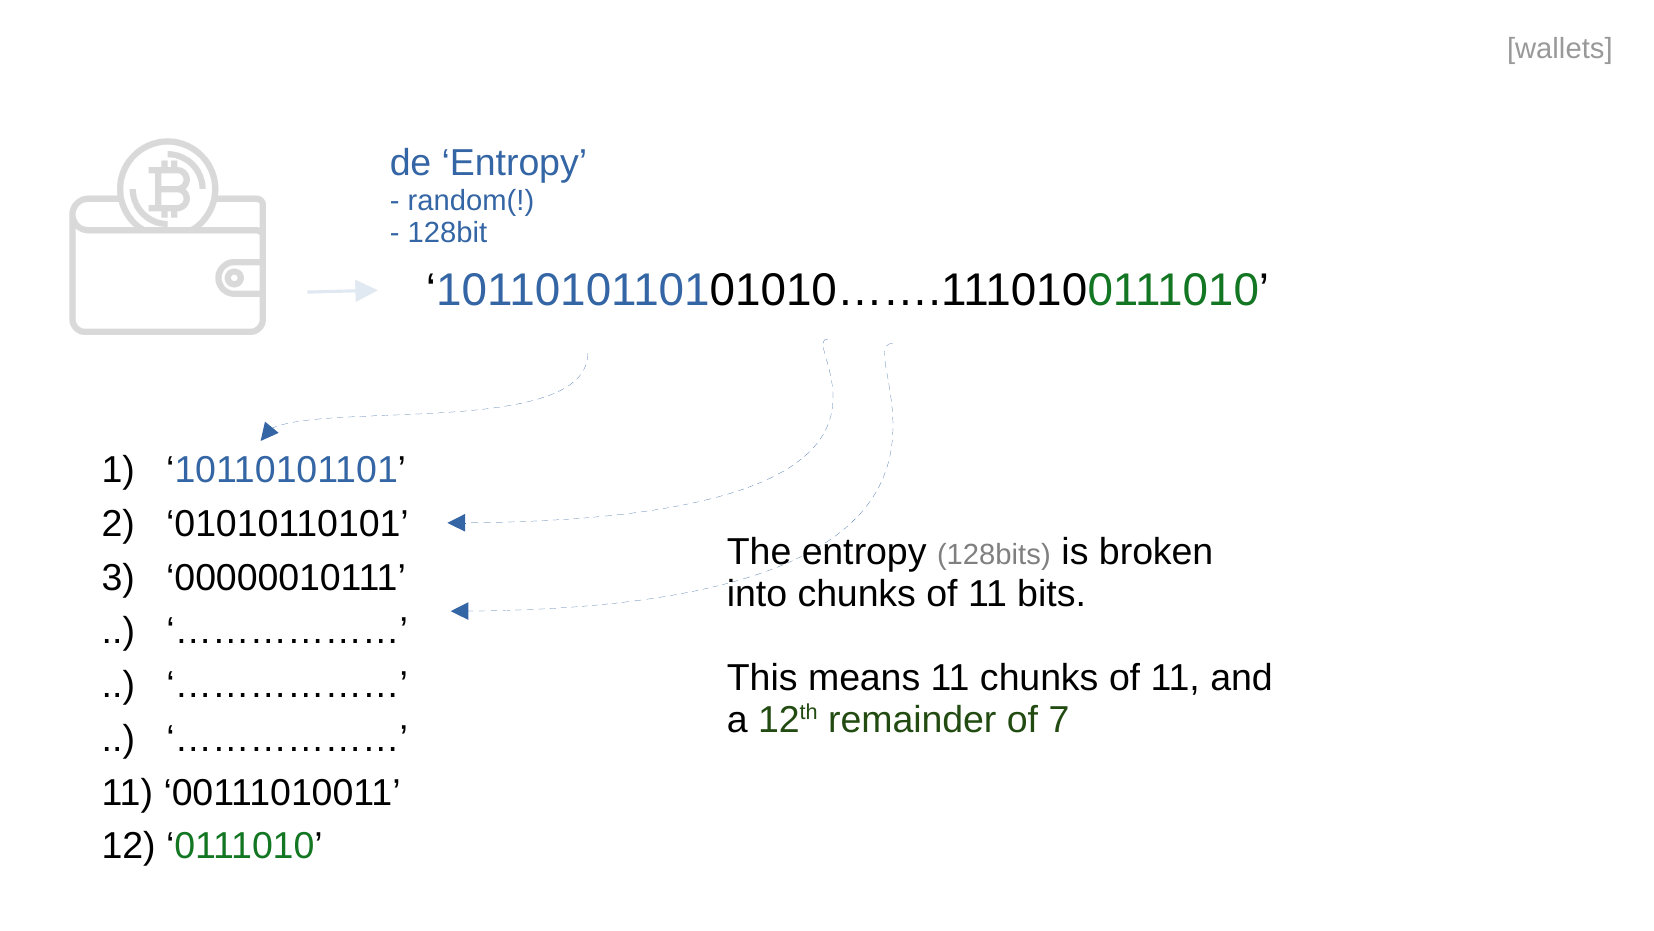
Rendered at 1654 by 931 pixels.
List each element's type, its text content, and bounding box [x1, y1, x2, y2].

text_box 1) ‘10110101101’ 2) ‘01010110101’ 3) ‘00000010111’ ..) ‘………………’ ..) ‘………………’ ..) ‘………………’ 11) ‘00111010011’ 12) ‘0111010’ [86, 440, 435, 902]
text_box [51, 134, 381, 378]
text_box [wallets] [1492, 25, 1645, 106]
text_box The entropy (128bits) is broken into chunks of 11 bits. This means 11 chunks of 11, and a 12th remainder of 7 [712, 522, 1295, 748]
text_box ‘1011010110101010…….1110100111010’ [411, 256, 1331, 325]
text_box de ‘Entropy’ - random(!) - 128bit [381, 134, 684, 257]
